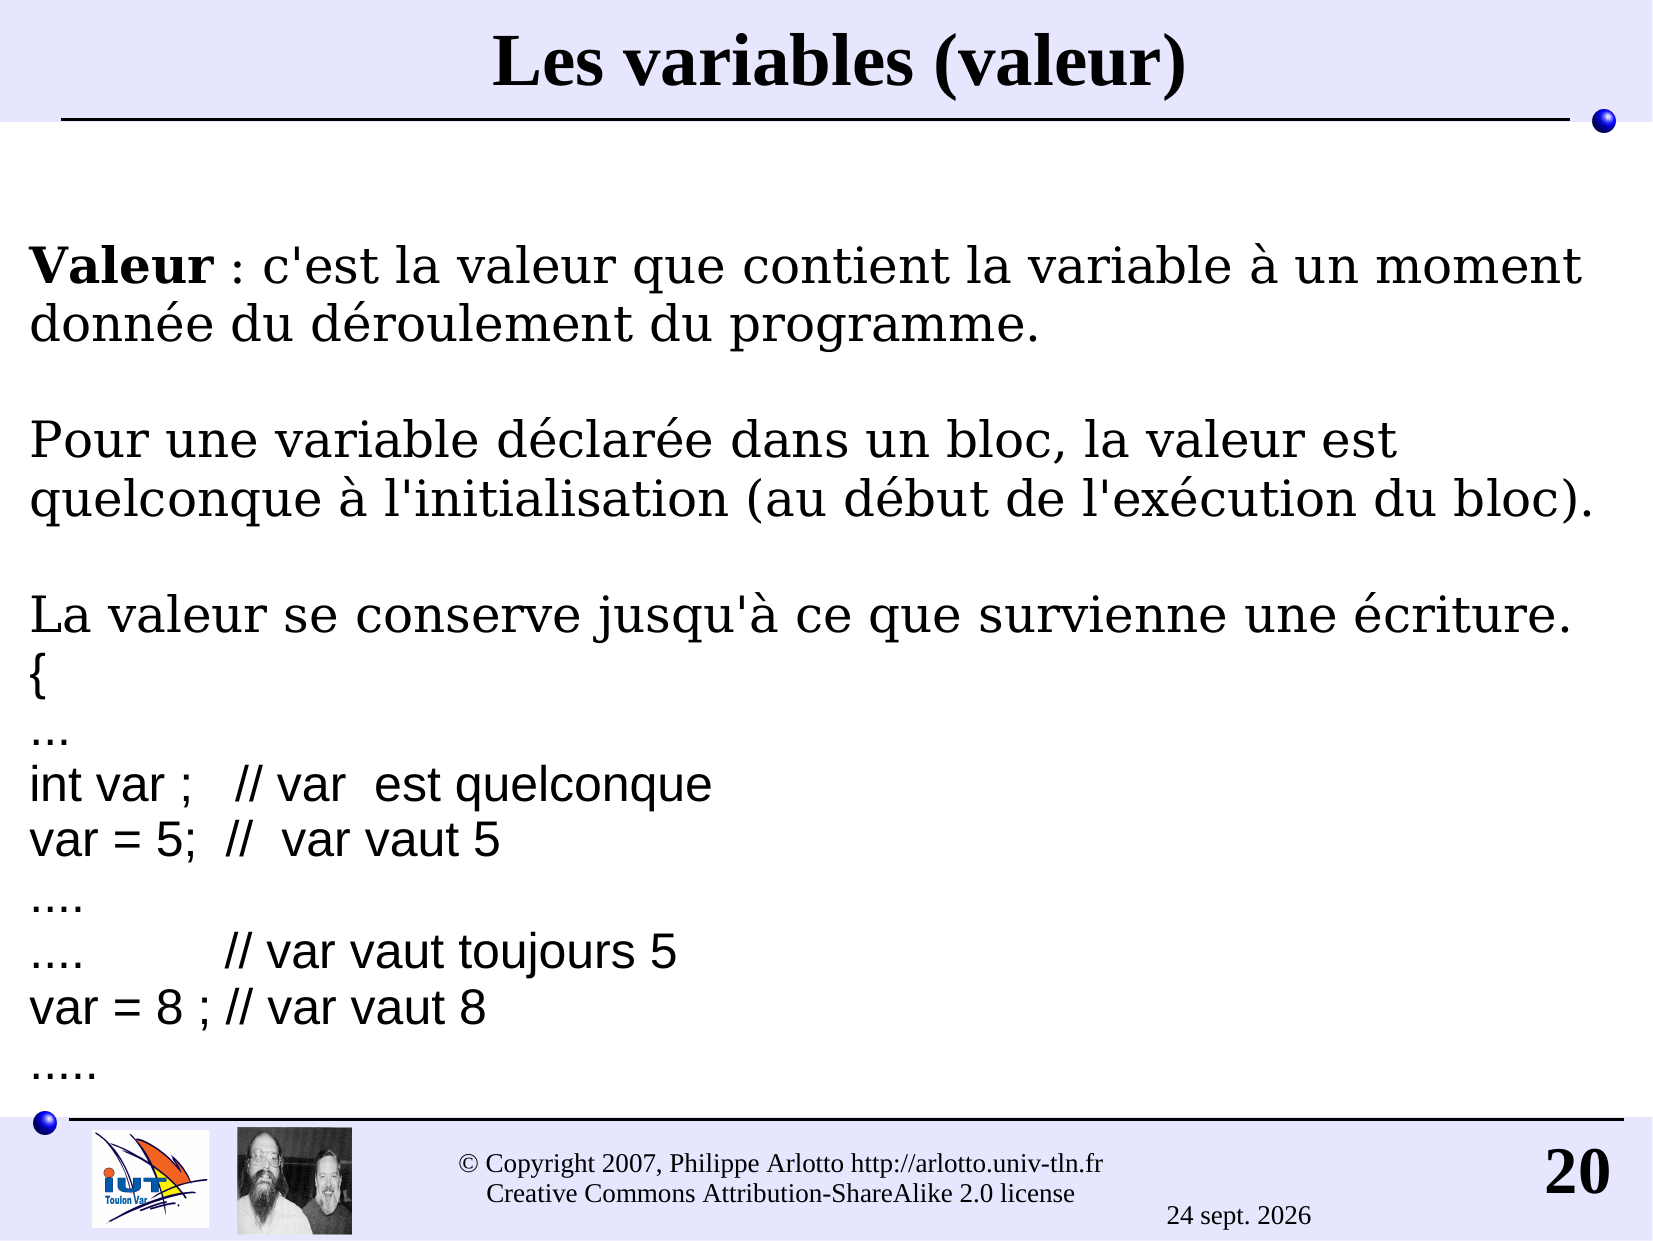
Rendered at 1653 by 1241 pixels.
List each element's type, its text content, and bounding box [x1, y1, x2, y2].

title Les variables (valeur) [95, 11, 1585, 110]
picture [237, 1141, 352, 1235]
text_box Valeur : c'est la valeur que contient la variable à un moment donnée du déroulement du programme. Pour une variable déclarée dans un bloc, la valeur est quelconque à l'initialisation (au début de l'exécution du bloc). La valeur se conserve jusqu'à ce que survienne une écriture. { ... int var ; // var est quelconque var = 5; // var vaut 5 .... .... // var vaut toujours 5 var = 8 ; // var vaut 8 ..... [29, 236, 1597, 1141]
